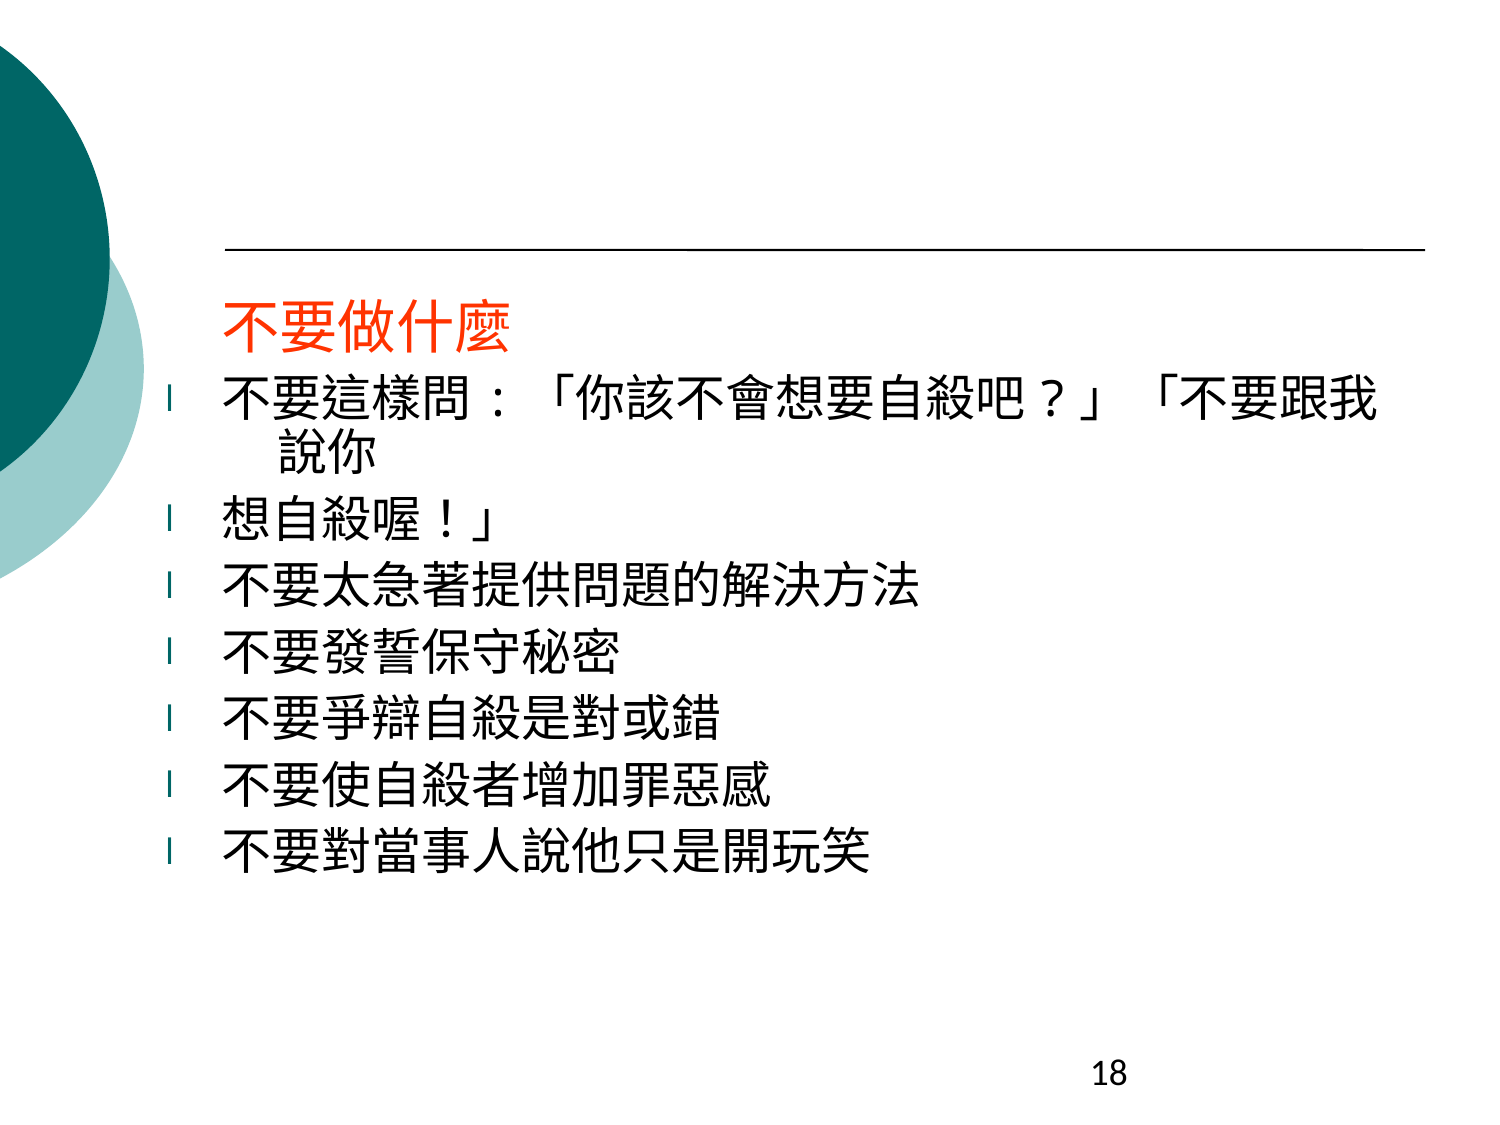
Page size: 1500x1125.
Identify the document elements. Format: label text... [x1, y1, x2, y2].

list 不要做什麼 不要這樣問:「你該不會想要自殺吧?」「不要跟我說你 想自殺喔！」 不要太急著提供問題的解決方法 不要發誓保守秘密 不要爭辯自殺是對或錯 不要使自殺者增加罪惡感 不要對當事人說他只是開玩笑 [150, 290, 1436, 929]
text_box 18 [1074, 1025, 1426, 1101]
